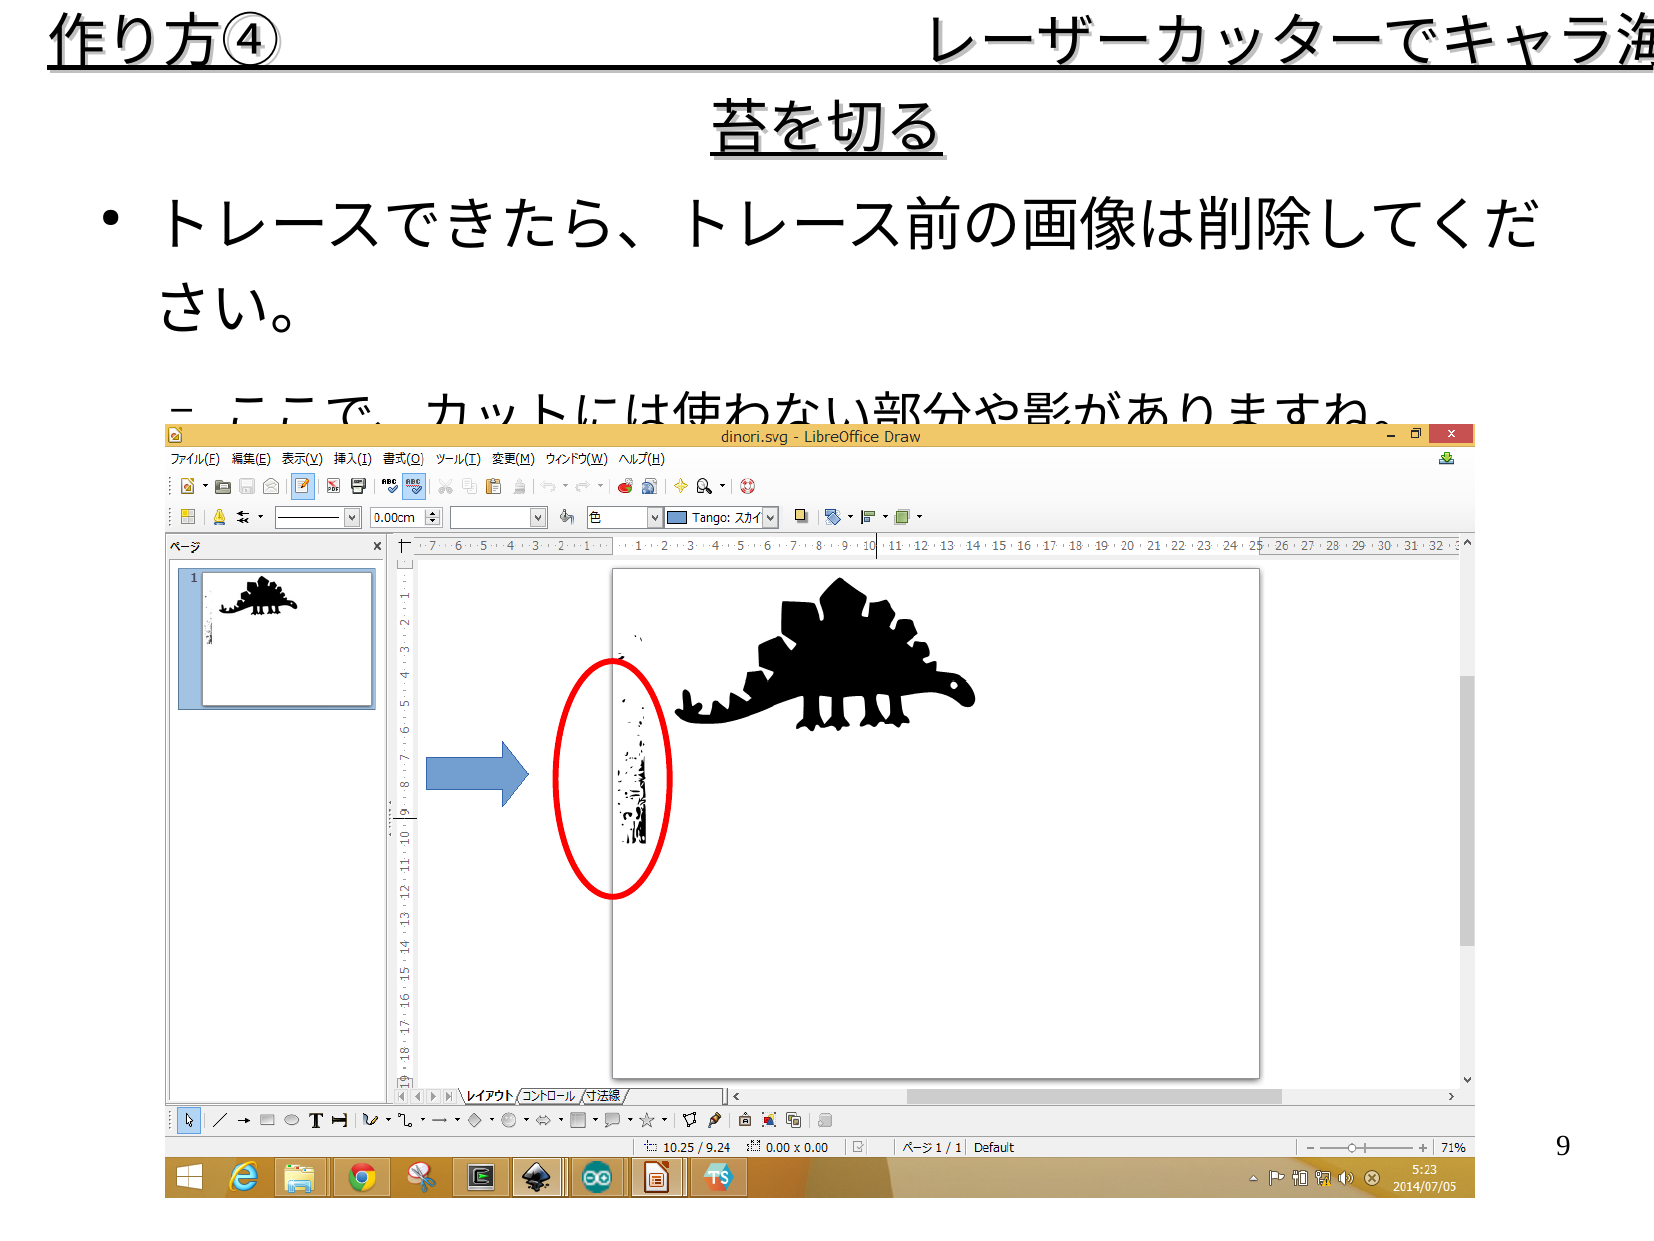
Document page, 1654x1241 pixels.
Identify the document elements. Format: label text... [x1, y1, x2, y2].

list トレースできたら、トレース前の画像は削除してください。 ここで、カットには使わない部分や影がありますね。 [82, 178, 1571, 897]
picture [165, 424, 1475, 1198]
text_box [426, 741, 529, 807]
title 作り方④ レーザーカッターでキャラ海苔を切る [0, 0, 1654, 178]
